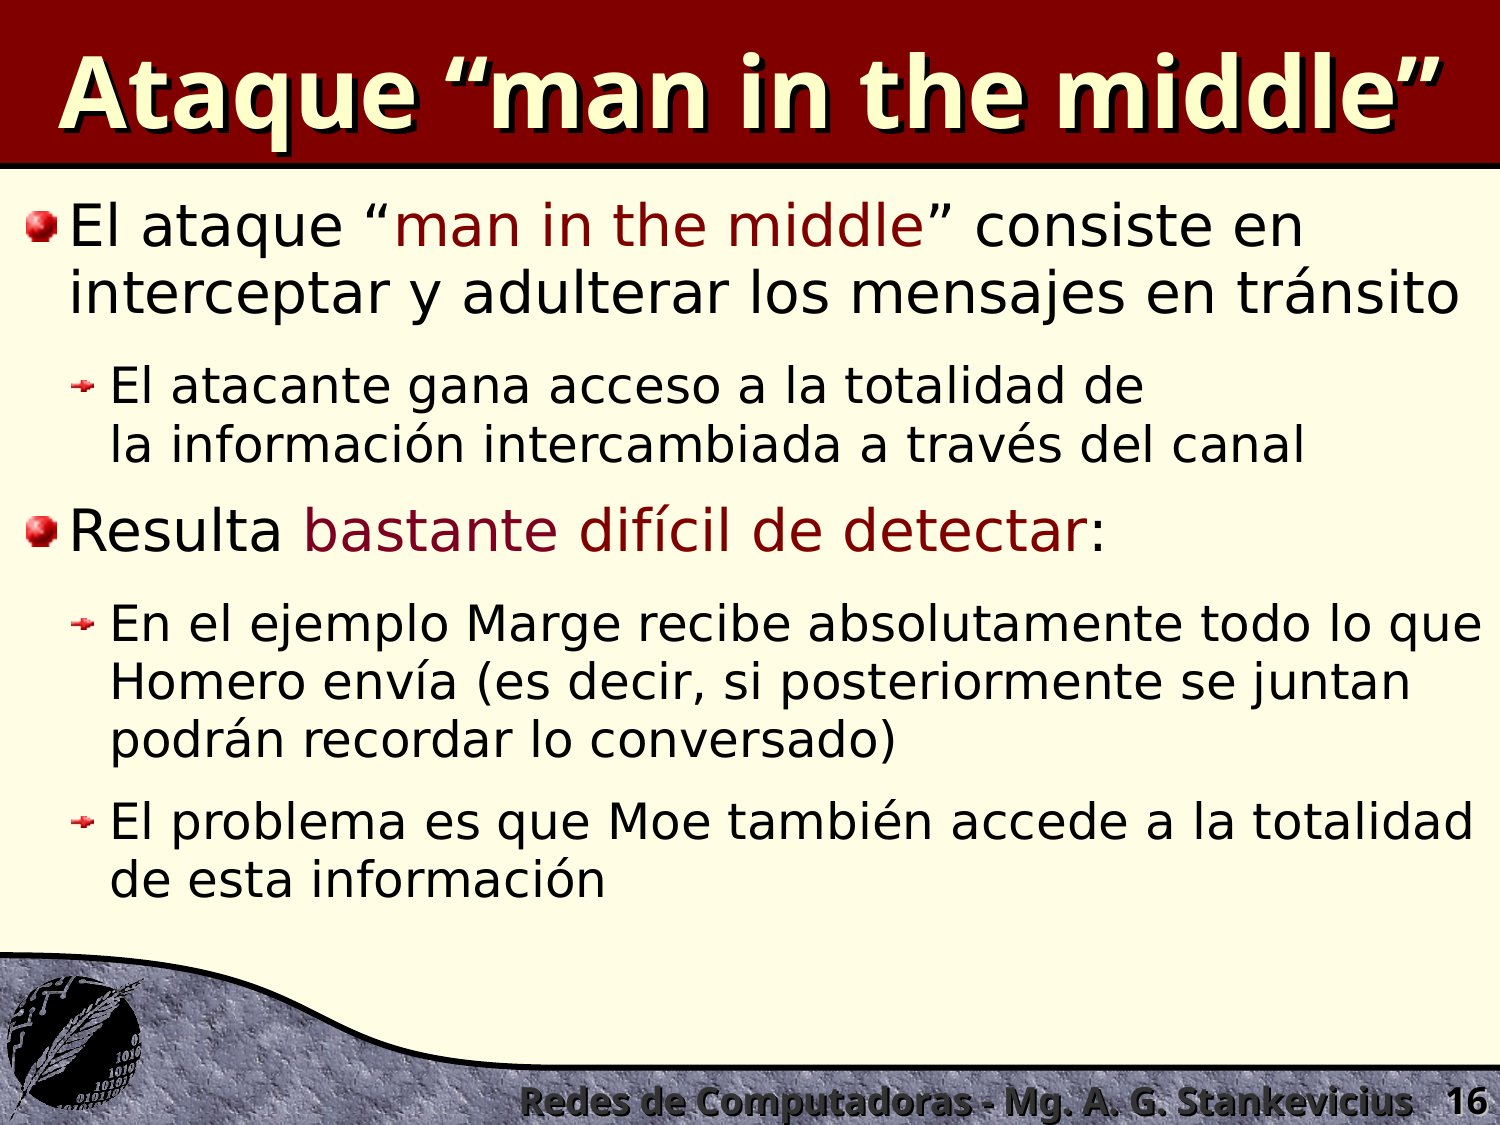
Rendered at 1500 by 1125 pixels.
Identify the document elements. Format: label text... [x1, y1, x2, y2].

title Ataque “man in the middle” [15, 5, 1485, 160]
list El ataque “man in the middle” consiste en interceptar y adulterar los mensajes en tránsito El atacante gana acceso a la totalidad de la información intercambiada a través del canal Resulta bastante difícil de detectar: En el ejemplo Marge recibe absolutamente todo lo que Homero envía (es decir, si posteriormente se juntan podrán recordar lo conversado) El problema es que Moe también accede a la totalidad de esta información [11, 192, 1486, 921]
picture [790, 1100, 795, 1110]
picture [1047, 1100, 1054, 1110]
picture [0, 959, 1500, 1125]
